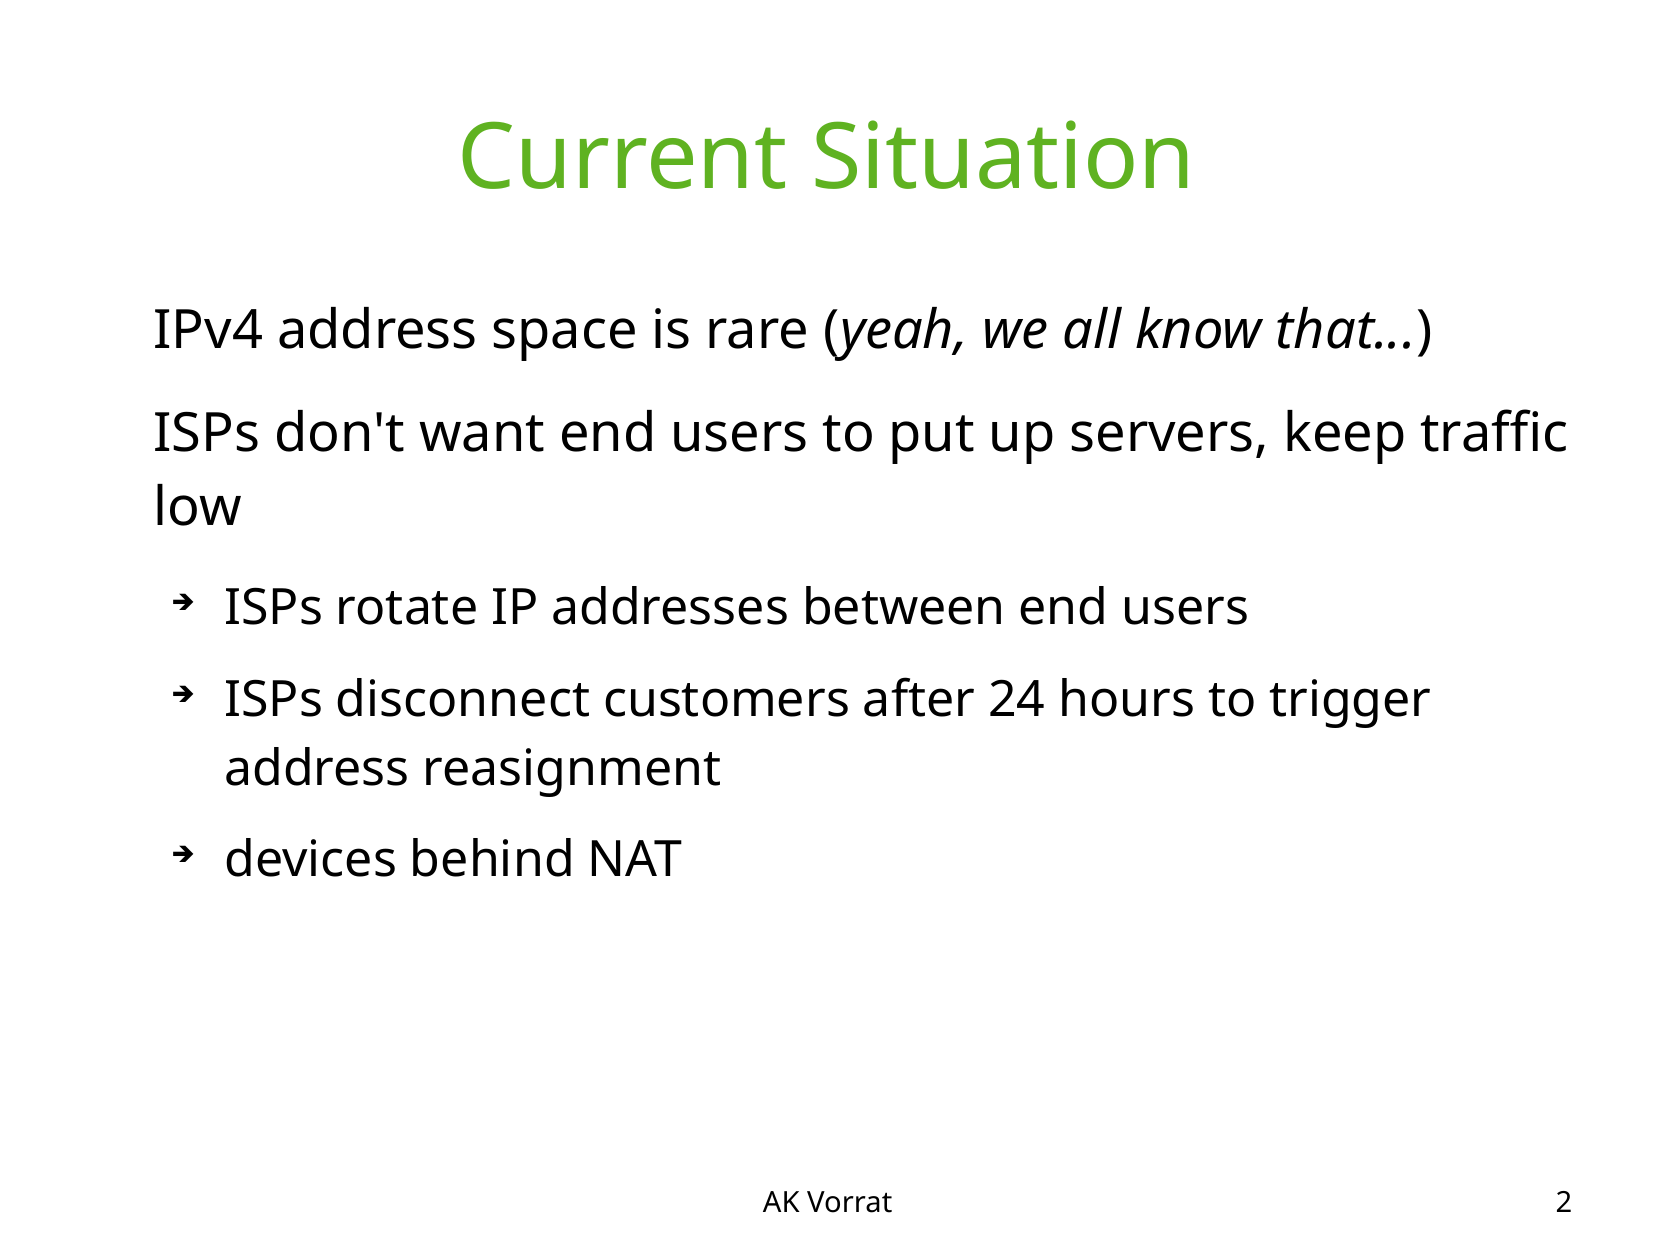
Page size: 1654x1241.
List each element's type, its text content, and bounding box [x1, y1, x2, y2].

list IPv4 address space is rare (yeah, we all know that...) ISPs don't want end users to put up servers, keep traffic low ISPs rotate IP addresses between end users ISPs disconnect customers after 24 hours to trigger address reasignment devices behind NAT [82, 290, 1571, 1109]
title Current Situation [82, 49, 1571, 257]
